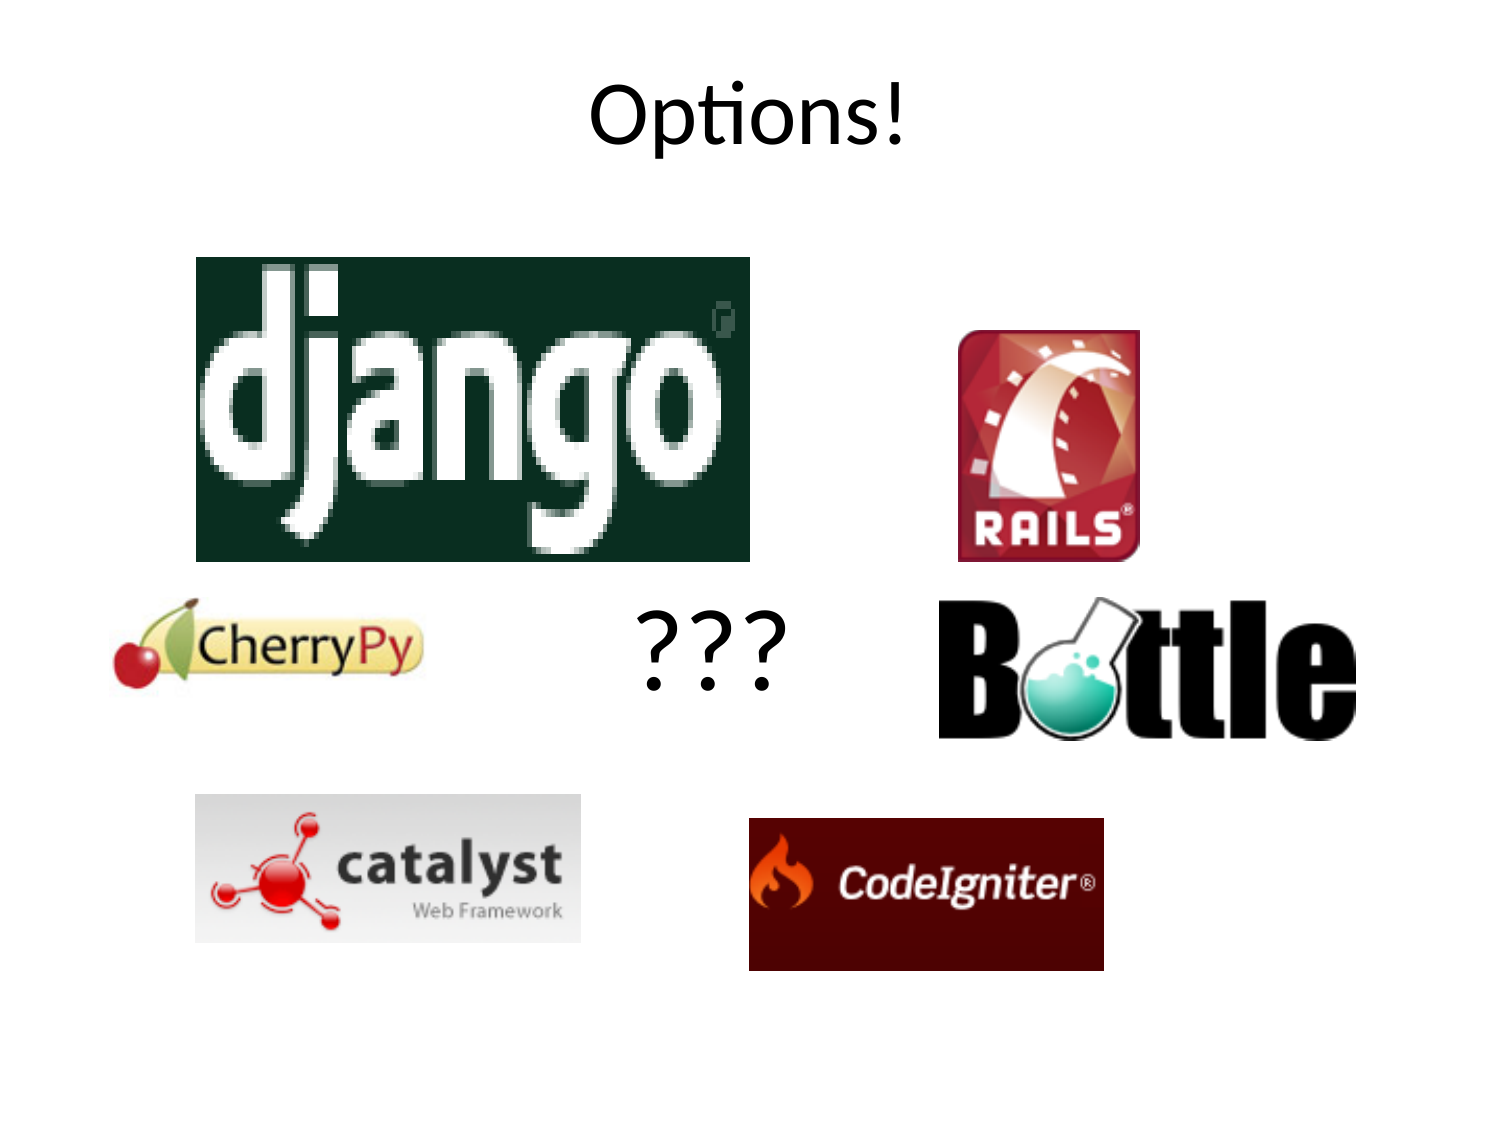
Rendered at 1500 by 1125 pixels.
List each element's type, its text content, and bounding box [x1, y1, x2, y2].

picture [939, 597, 1356, 741]
picture [109, 597, 443, 710]
picture [195, 794, 581, 943]
picture [196, 257, 750, 562]
picture [958, 330, 1140, 562]
picture [749, 818, 1104, 971]
text_box ??? [615, 566, 839, 722]
title Options! [75, 45, 1425, 233]
